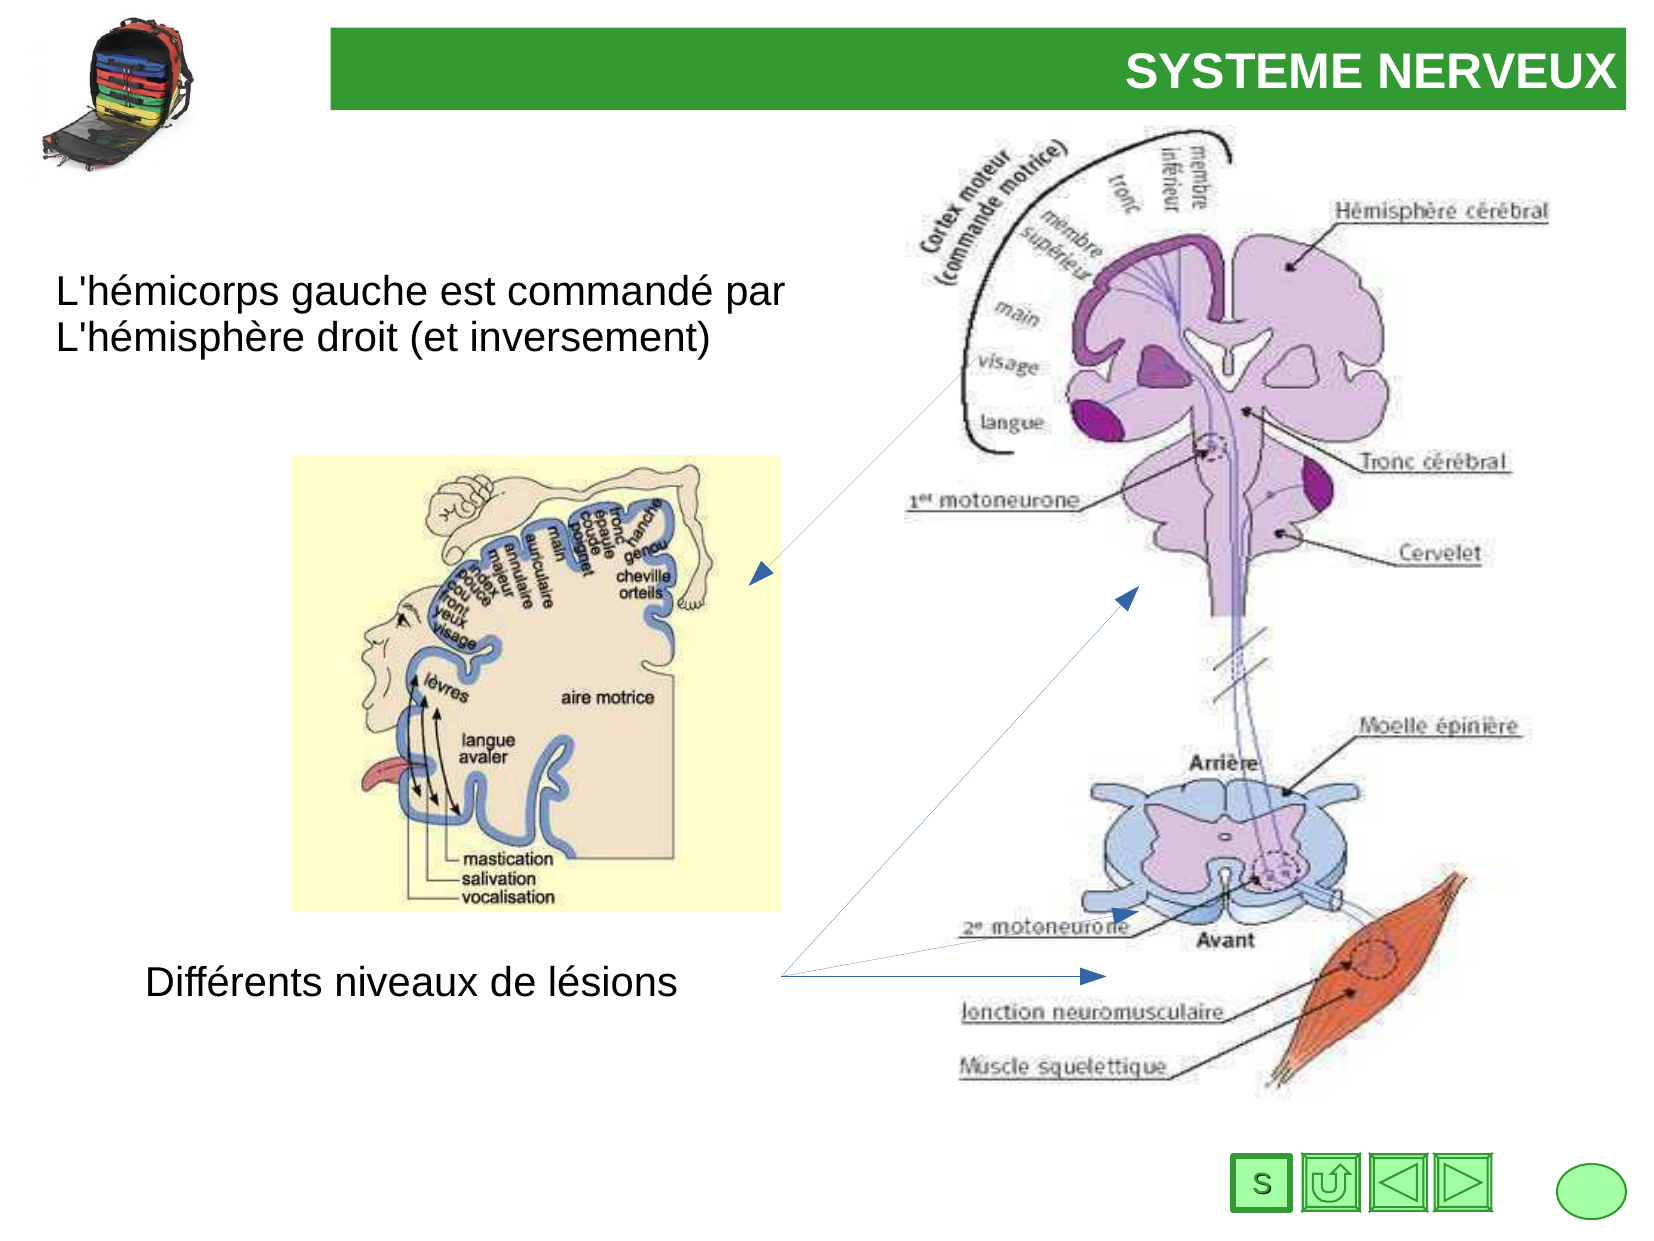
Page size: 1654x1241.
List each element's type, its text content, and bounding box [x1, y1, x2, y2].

text_box Différents niveaux de lésions [130, 950, 752, 1019]
title SYSTEME NERVEUX [331, 35, 1619, 107]
picture [292, 455, 782, 912]
picture [29, 5, 201, 183]
picture [904, 125, 1563, 1140]
text_box L'hémicorps gauche est commandé par L'hémisphère droit (et inversement) [40, 260, 879, 380]
text_box [1556, 1163, 1626, 1220]
